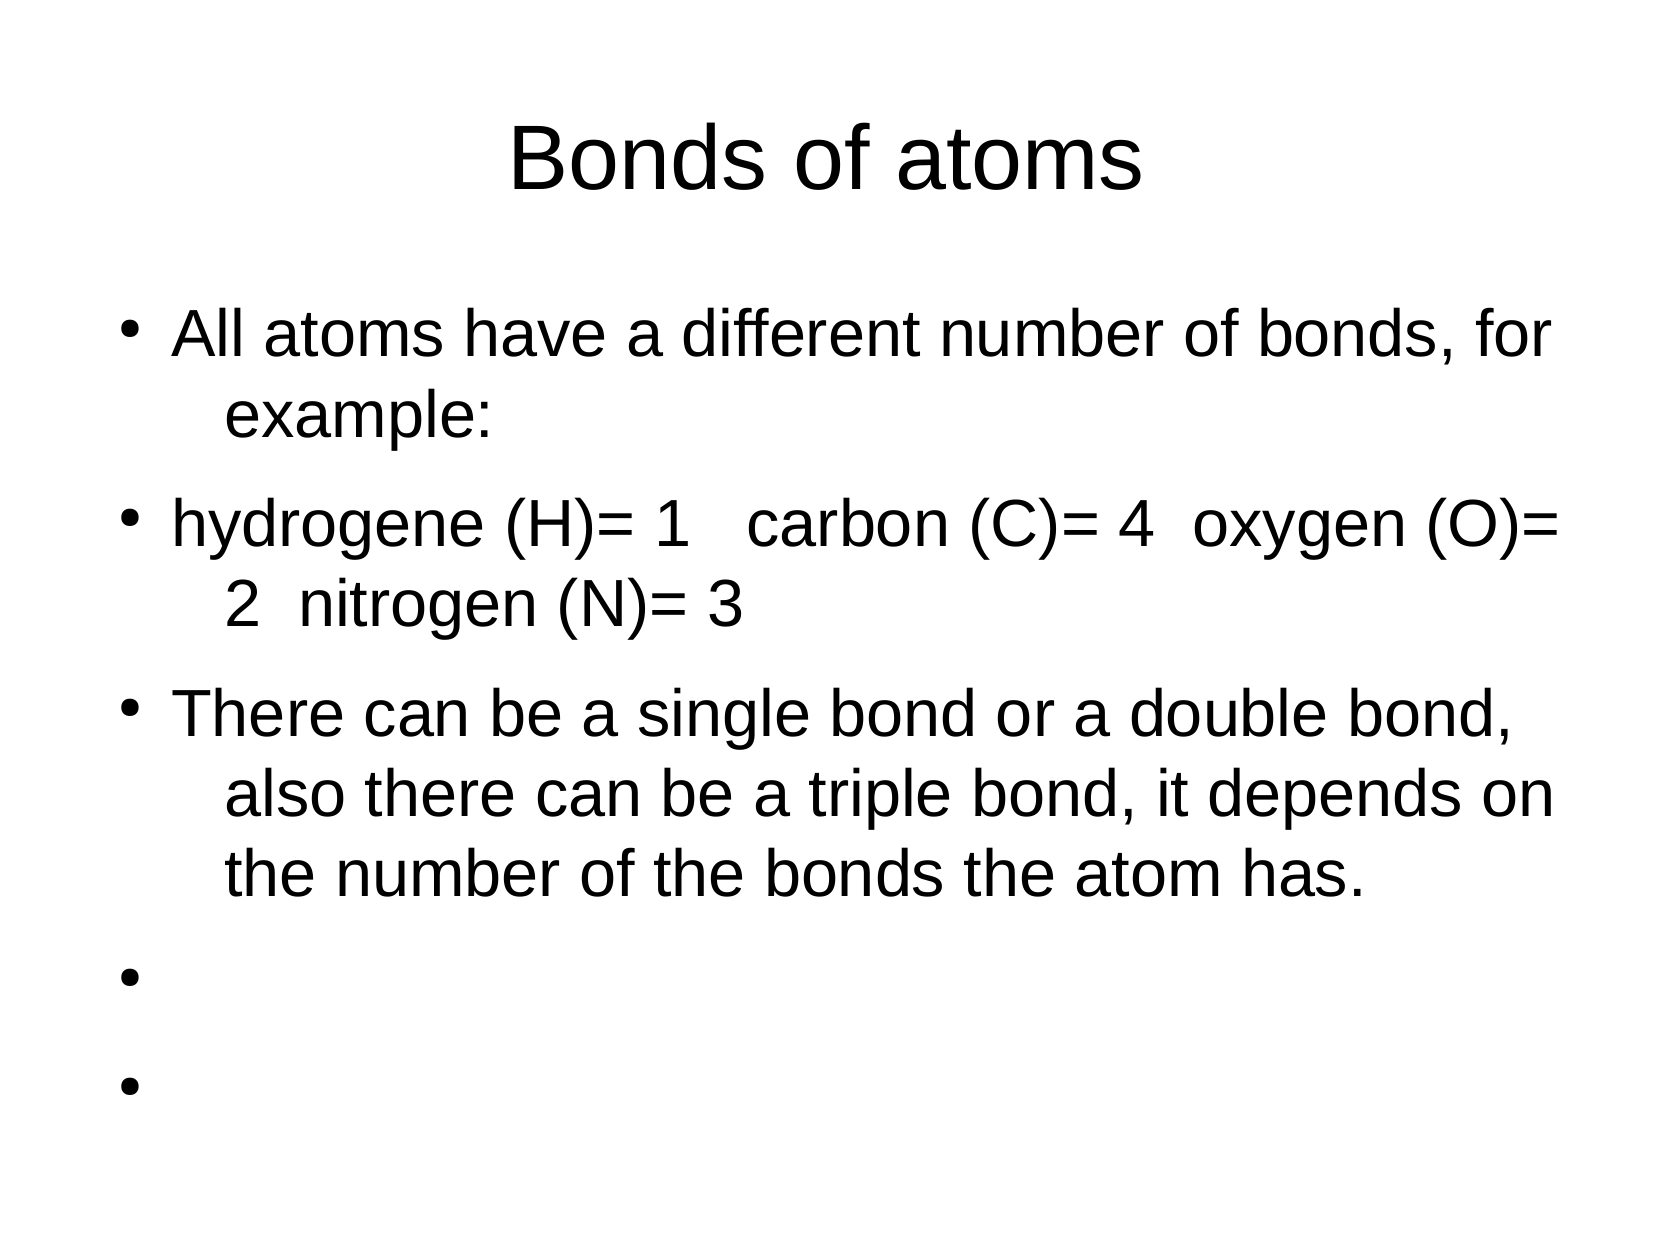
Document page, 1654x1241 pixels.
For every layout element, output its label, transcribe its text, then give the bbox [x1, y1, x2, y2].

title Bonds of atoms [82, 49, 1571, 257]
list All atoms have a different number of bonds, for example: hydrogene (H)= 1 carbon (C)= 4 oxygen (O)= 2 nitrogen (N)= 3 There can be a single bond or a double bond, also there can be a triple bond, it depends on the number of the bonds the atom has. [82, 290, 1571, 1109]
